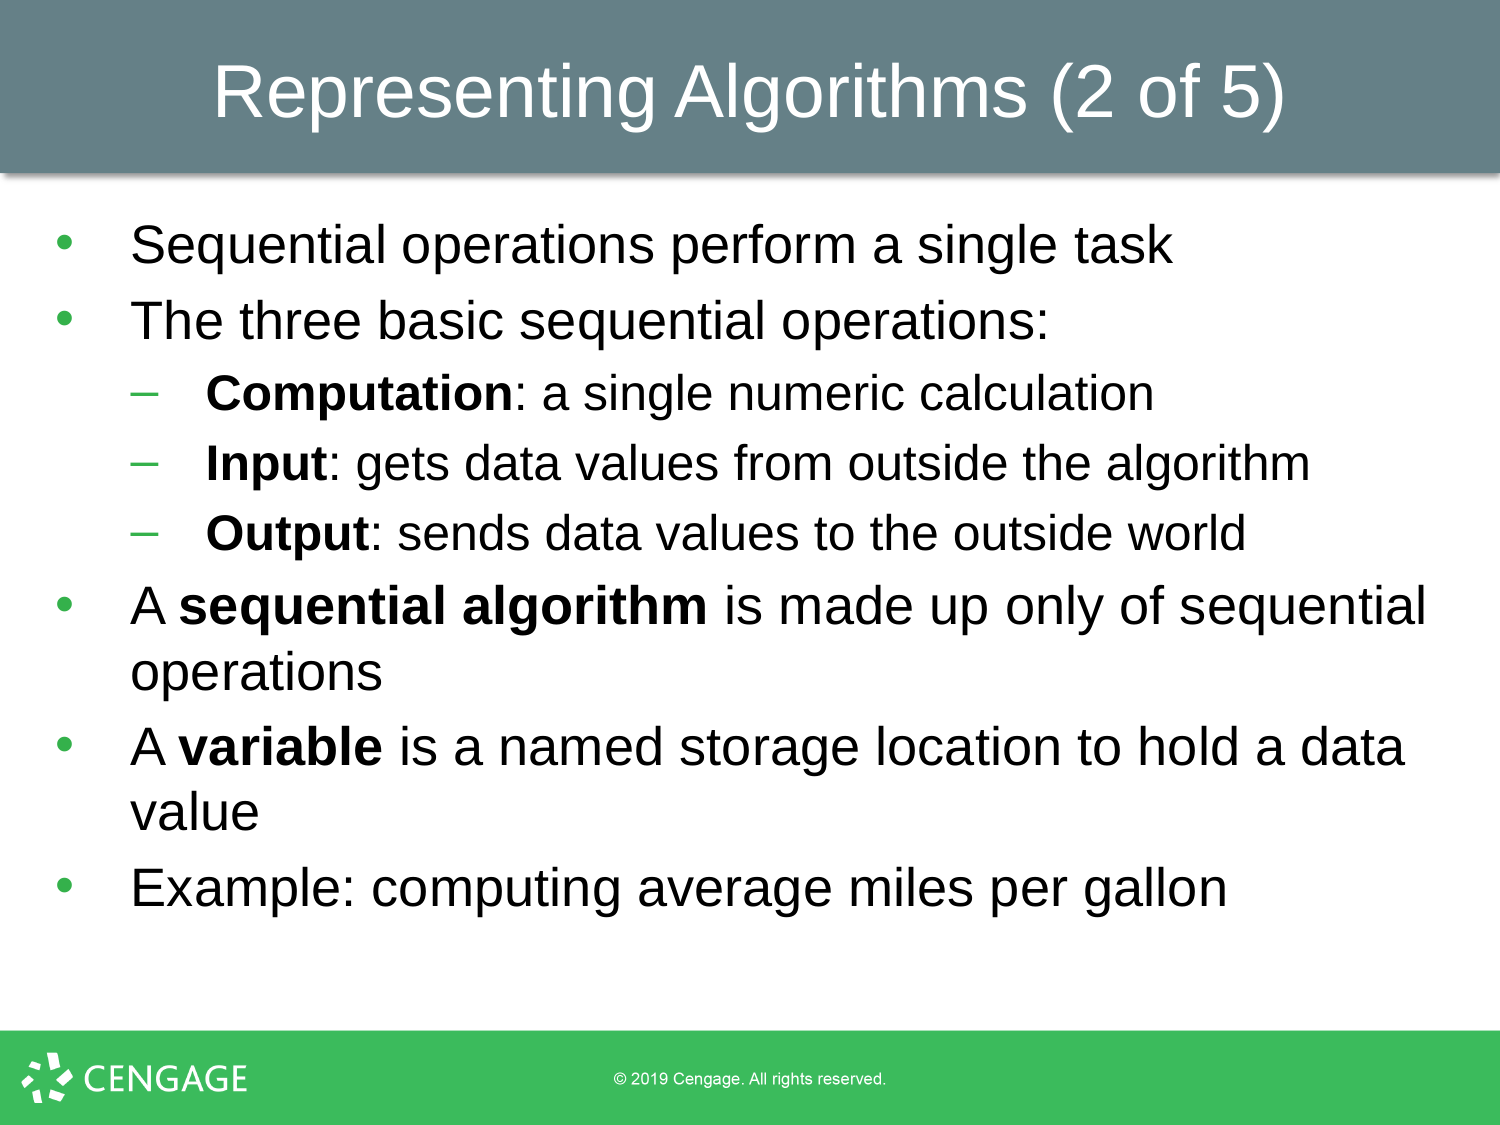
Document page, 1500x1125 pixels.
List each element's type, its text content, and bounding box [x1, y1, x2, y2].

list Sequential operations perform a single task The three basic sequential operations: Computation: a single numeric calculation Input: gets data values from outside the algorithm Output: sends data values to the outside world A sequential algorithm is made up only of sequential operations A variable is a named storage location to hold a data value Example: computing average miles per gallon [40, 201, 1460, 1005]
title Representing Algorithms (2 of 5) [0, 0, 1500, 174]
picture [0, 174, 1500, 1125]
